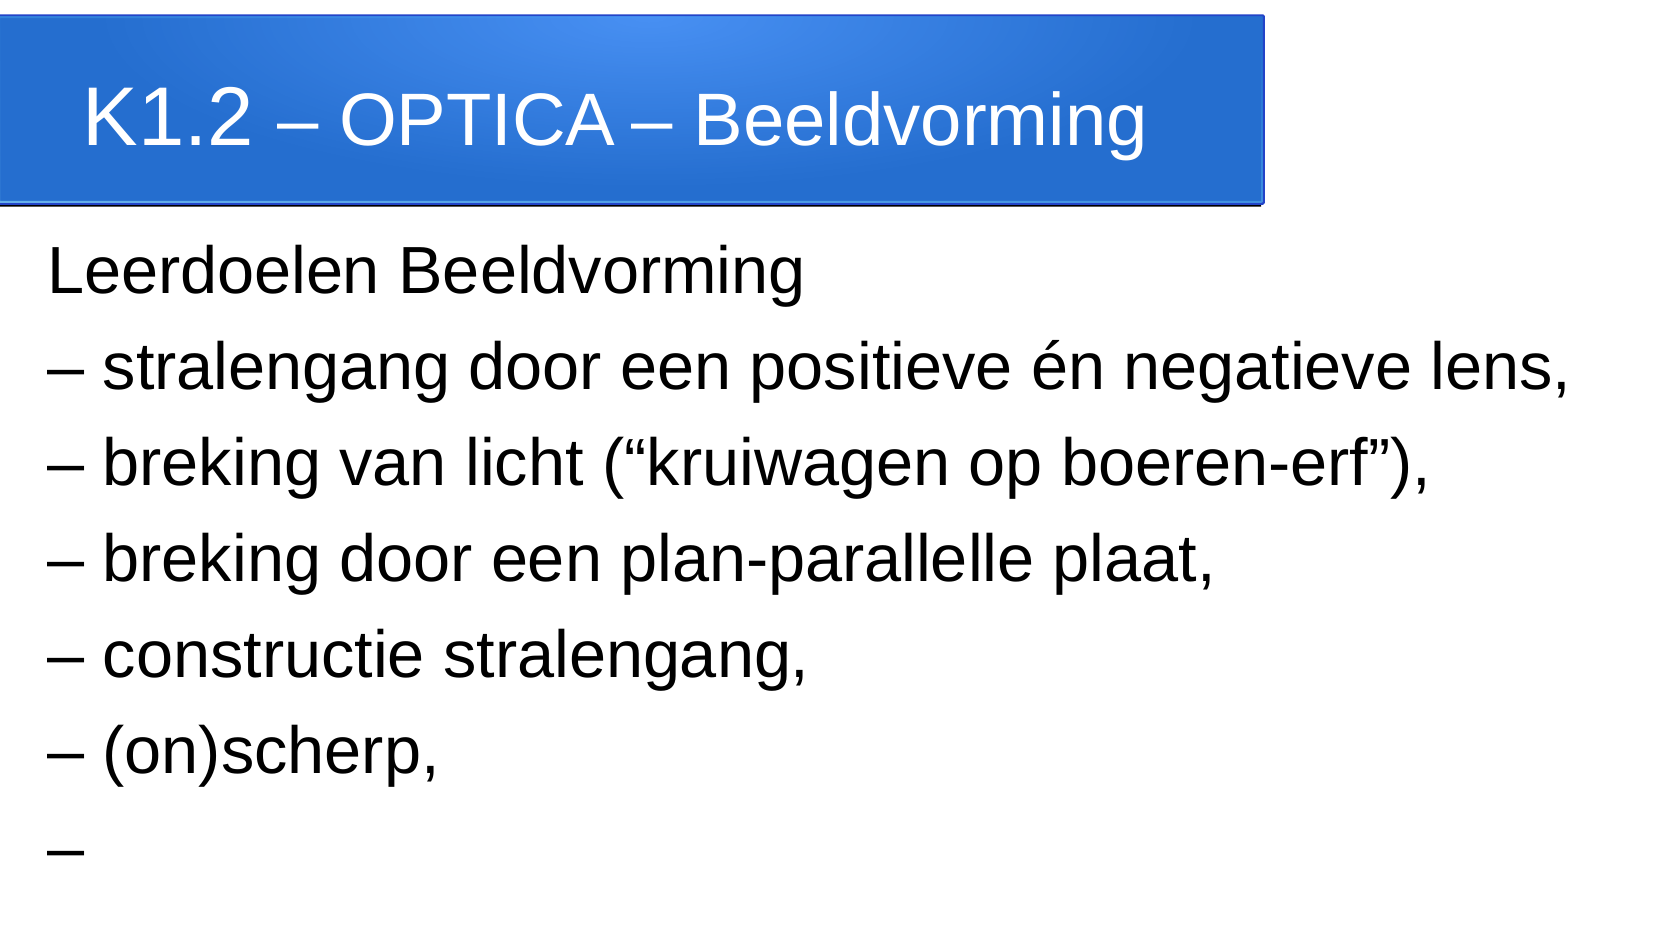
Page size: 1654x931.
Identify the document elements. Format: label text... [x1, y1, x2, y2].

subtitle Leerdoelen Beeldvorming – stralengang door een positieve én negatieve lens, – breking van licht (“kruiwagen op boeren-erf”), – breking door een plan-parallelle plaat, – constructie stralengang, – (on)scherp, – [47, 236, 1607, 922]
title K1.2 – OPTICA – Beeldvorming [82, 35, 1235, 189]
